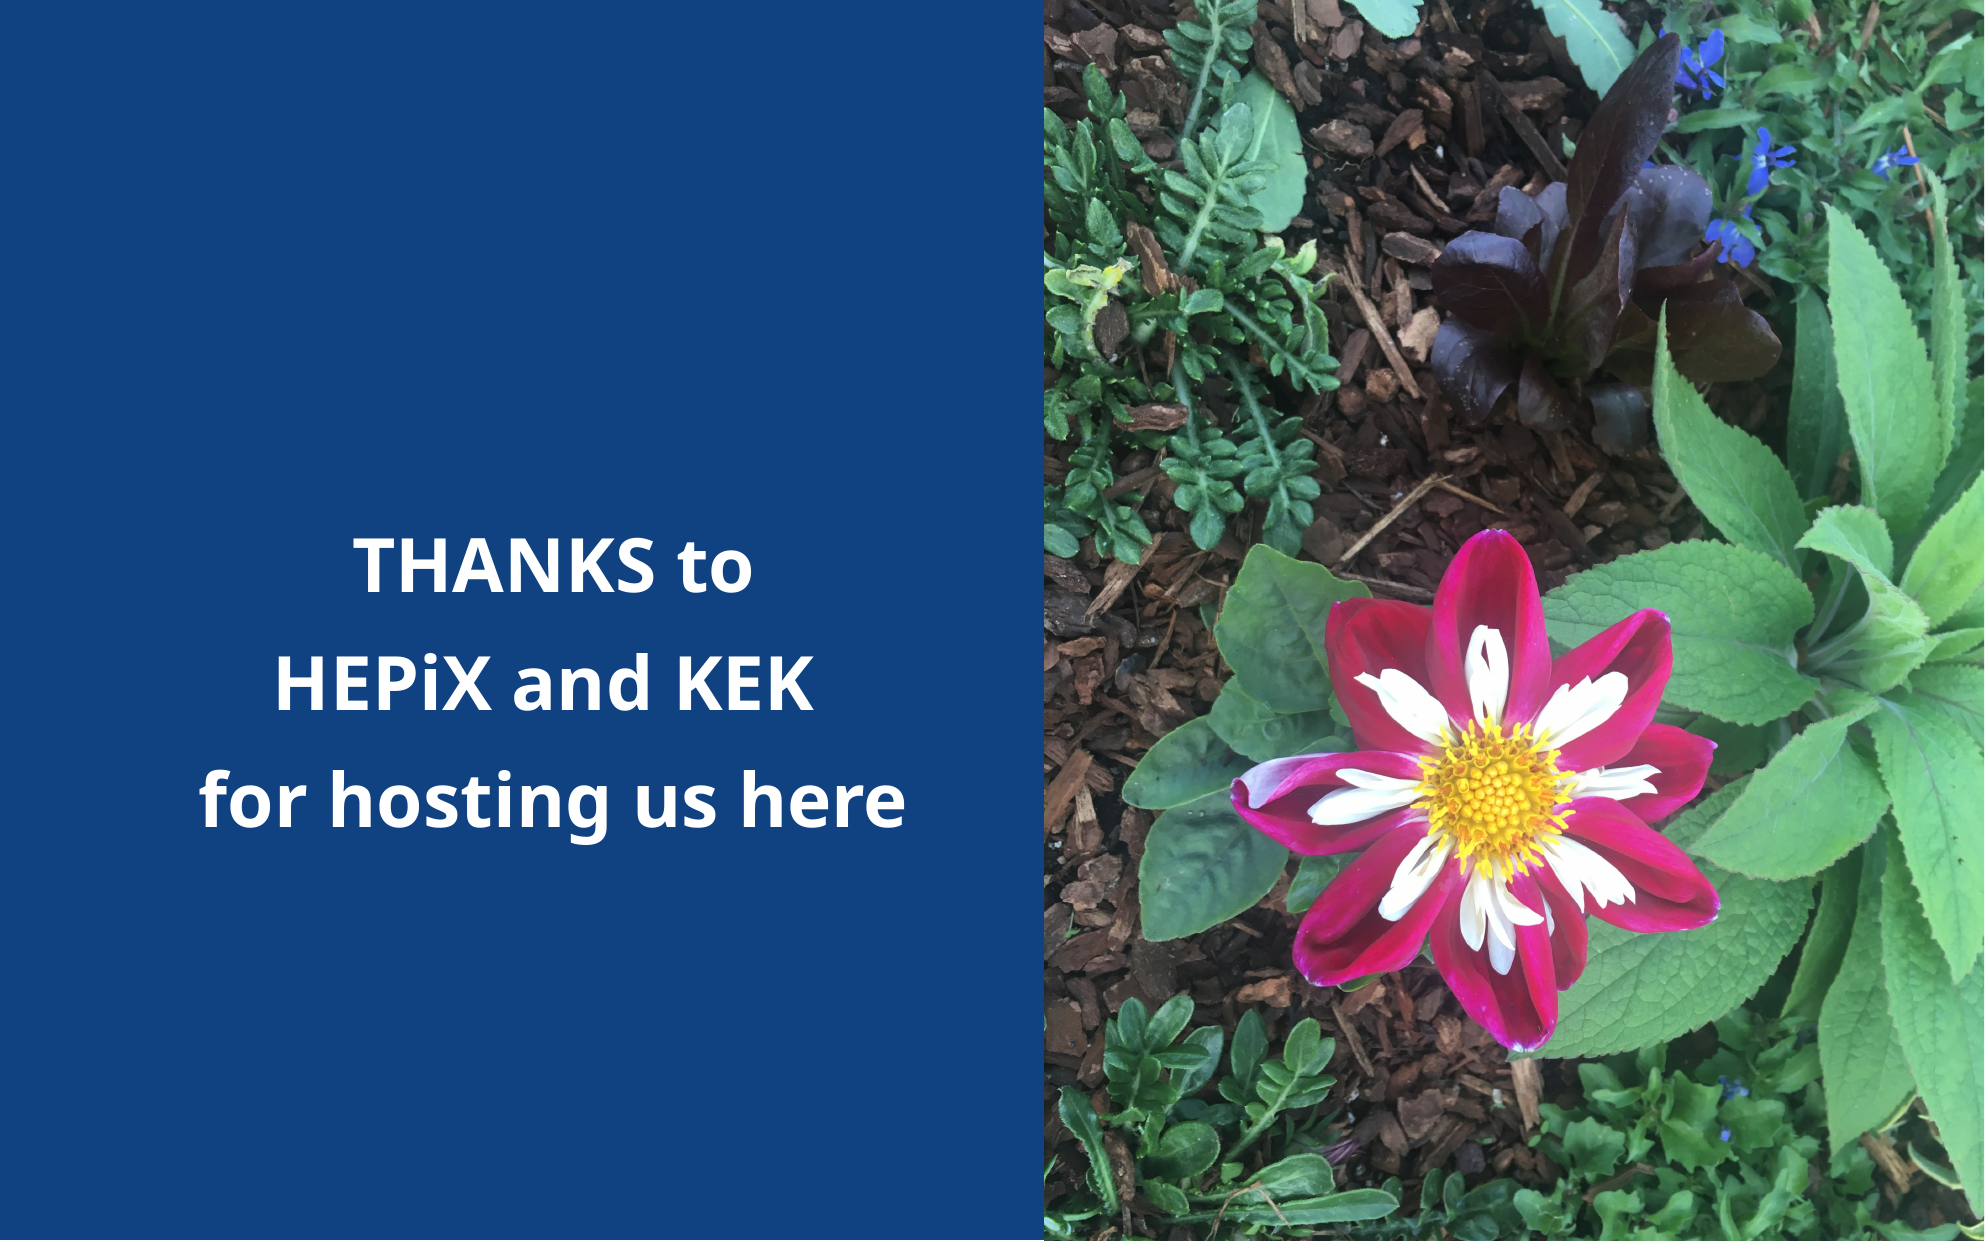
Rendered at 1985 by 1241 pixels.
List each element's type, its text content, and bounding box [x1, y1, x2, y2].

title THANKS to HEPiX and KEK for hosting us here [160, 309, 947, 1037]
picture [1044, 0, 1985, 1241]
